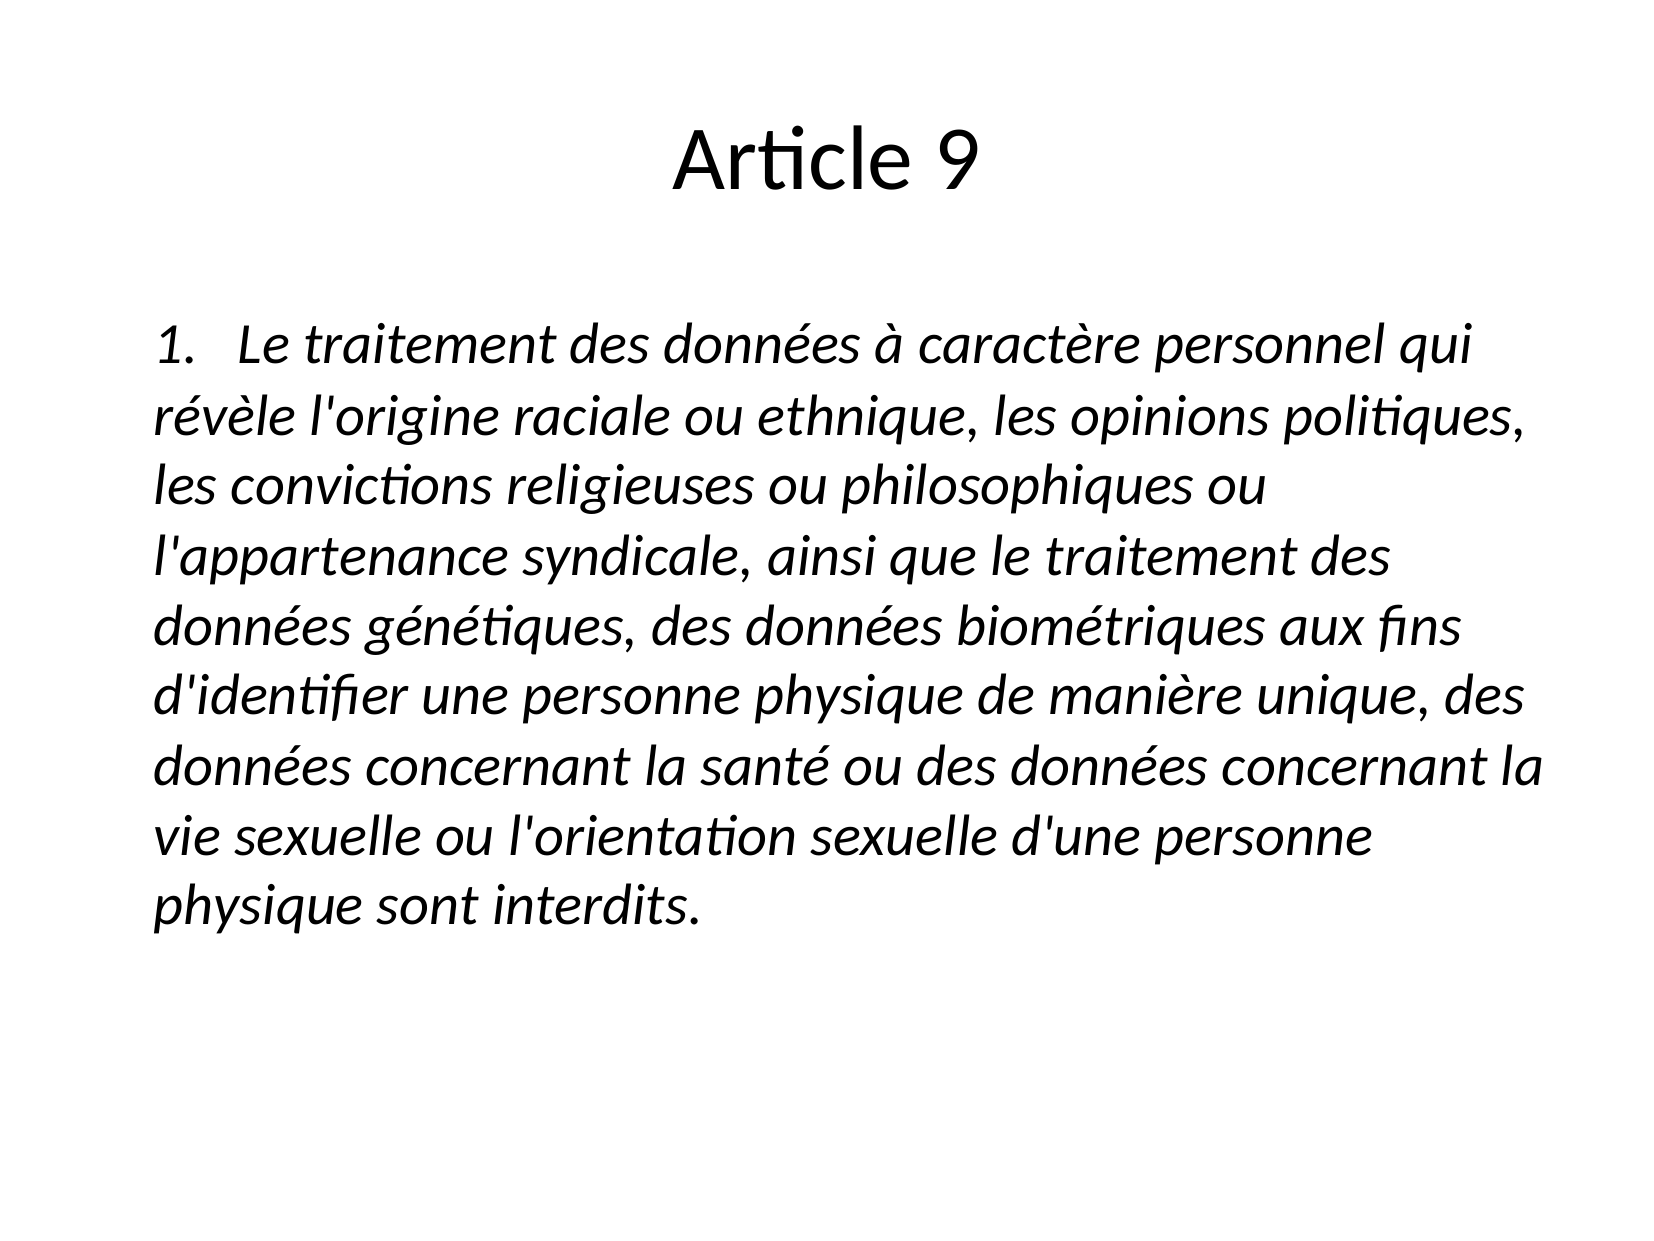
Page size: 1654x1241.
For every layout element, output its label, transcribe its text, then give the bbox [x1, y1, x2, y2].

text_box 1. Le traitement des données à caractère personnel qui révèle l'origine raciale ou ethnique, les opinions politiques, les convictions religieuses ou philosophiques ou l'appartenance syndicale, ainsi que le traitement des données génétiques, des données biométriques aux fins d'identifier une personne physique de manière unique, des données concernant la santé ou des données concernant la vie sexuelle ou l'orientation sexuelle d'une personne physique sont interdits. [82, 289, 1571, 1108]
text_box Article 9 [82, 49, 1571, 257]
